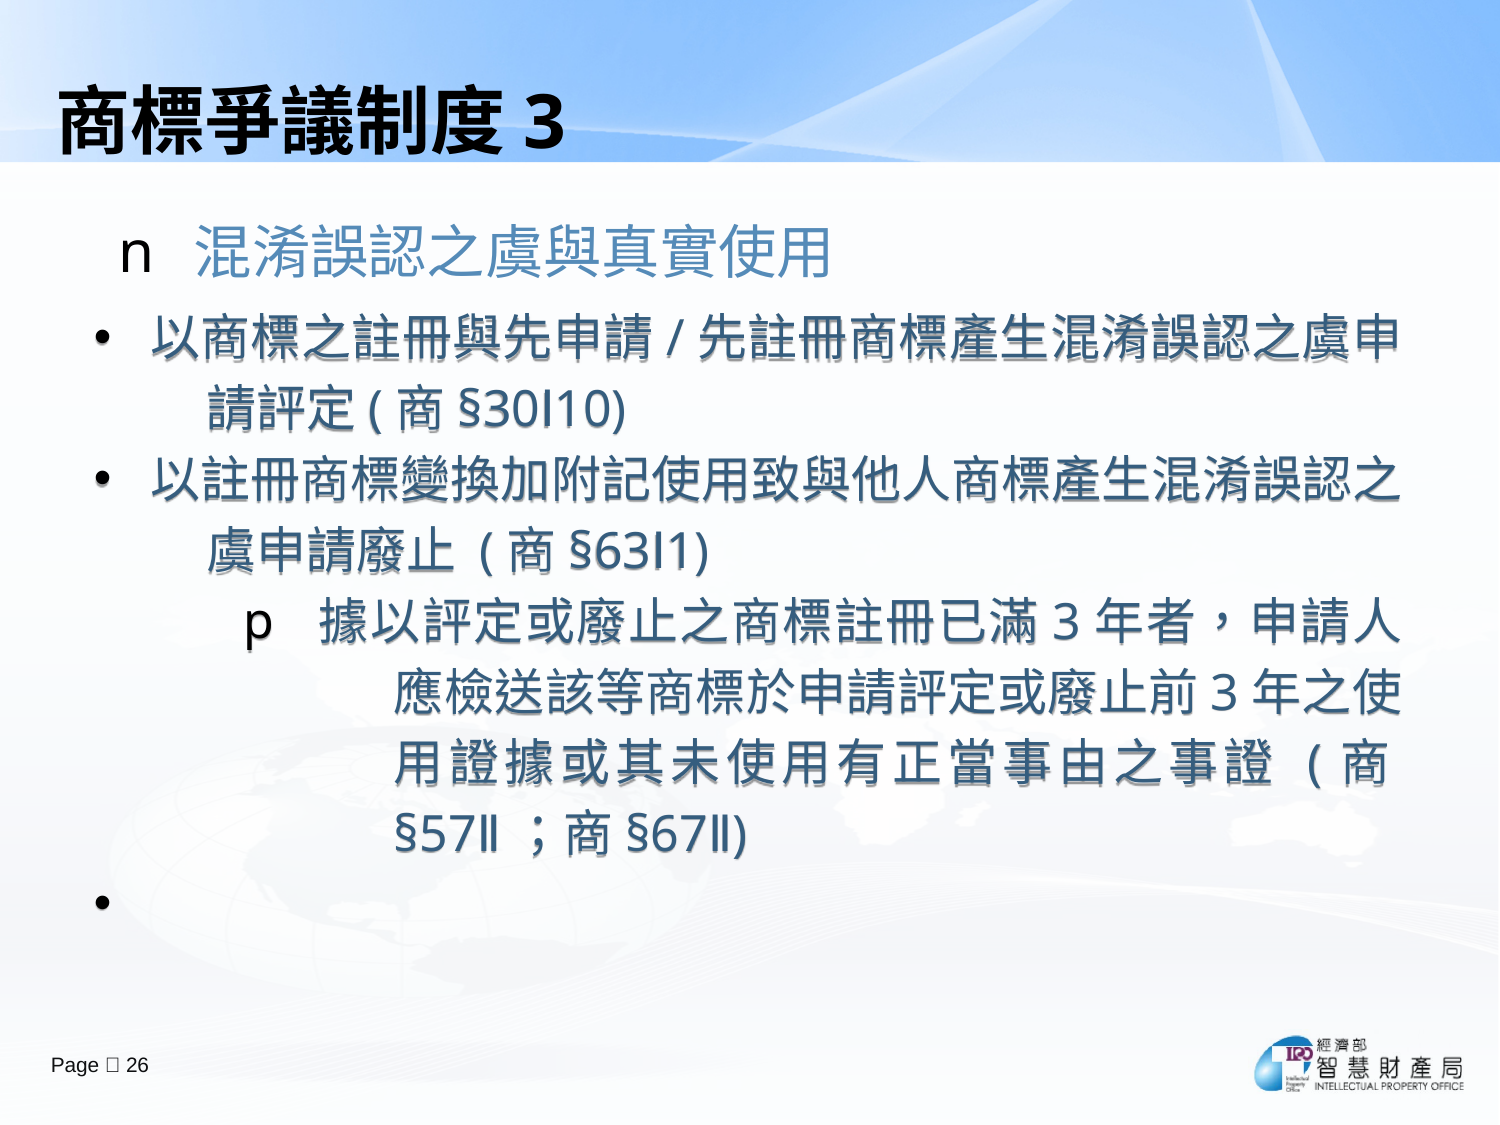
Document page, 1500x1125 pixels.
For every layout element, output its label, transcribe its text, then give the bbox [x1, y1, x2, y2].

text_box 商標爭議制度3 [40, 0, 1045, 194]
text_box 混淆誤認之虞與真實使用 [104, 208, 1000, 293]
text_box 以商標之註冊與先申請/先註冊商標產生混淆誤認之虞申請評定(商§30Ⅰ10) 以註冊商標變換加附記使用致與他人商標產生混淆誤認之虞申請廢止 (商§63Ⅰ1) 據以評定或廢止之商標註冊已滿3年者，申請人應檢送該等商標於申請評定或廢止前3年之使用證據或其未使用有正當事由之事證 (商§57Ⅱ；商§67Ⅱ) [78, 287, 1418, 875]
